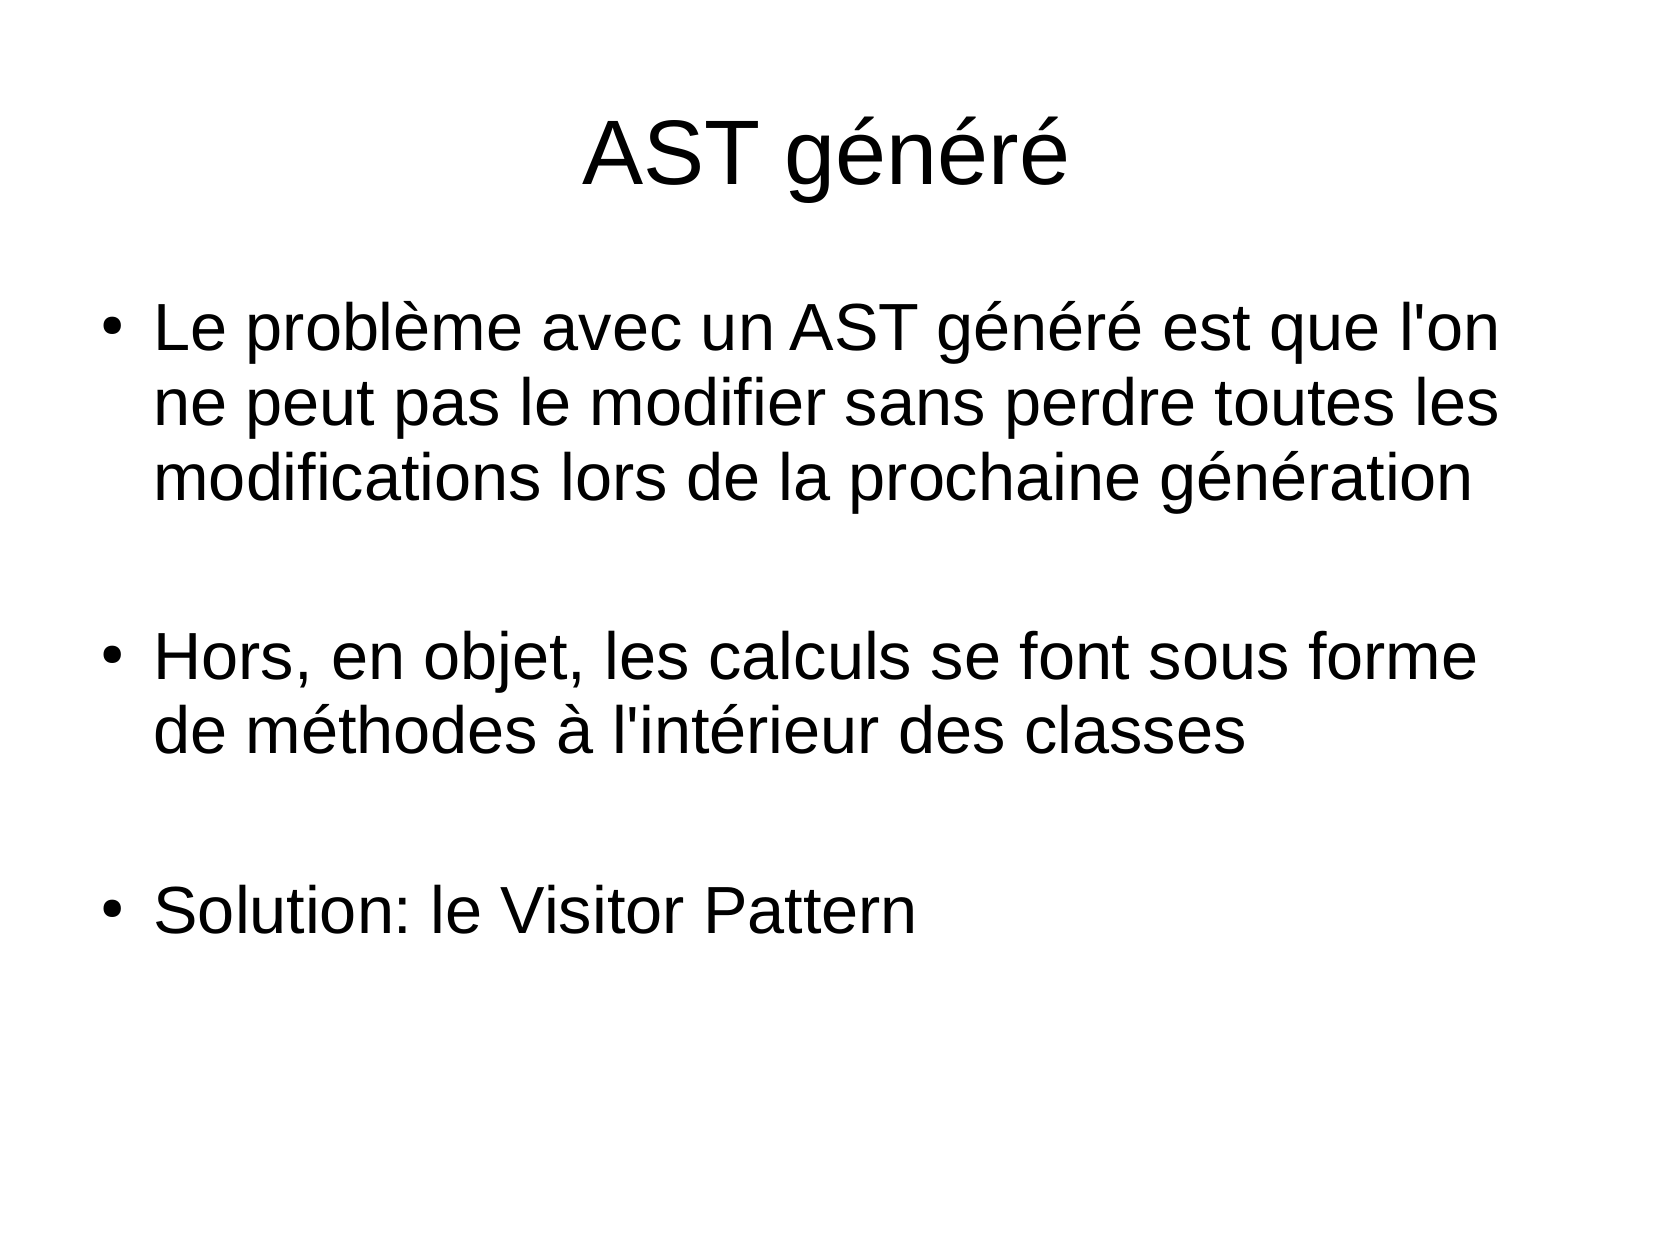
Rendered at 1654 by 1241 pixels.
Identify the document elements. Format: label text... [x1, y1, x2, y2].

list Le problème avec un AST généré est que l'on ne peut pas le modifier sans perdre toutes les modifications lors de la prochaine génération Hors, en objet, les calculs se font sous forme de méthodes à l'intérieur des classes Solution: le Visitor Pattern [82, 290, 1571, 1094]
title AST généré [82, 56, 1571, 250]
